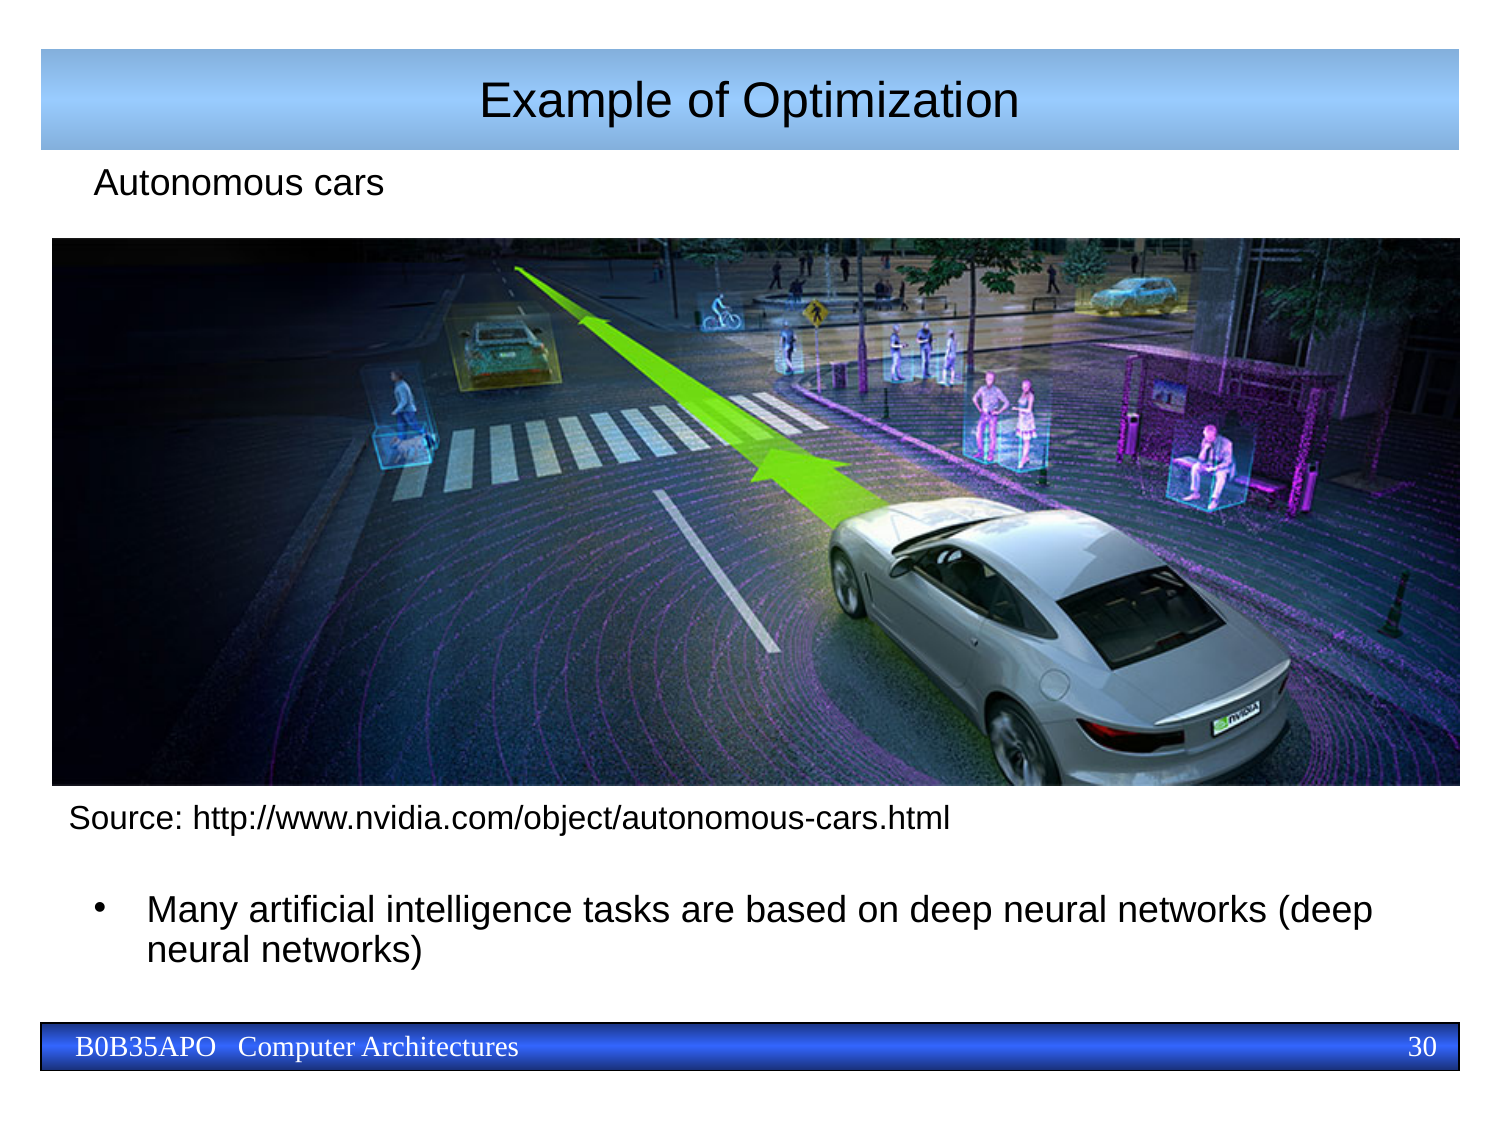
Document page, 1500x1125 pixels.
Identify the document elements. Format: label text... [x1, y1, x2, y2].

title Example of Optimization [41, 49, 1459, 150]
text_box Autonomous cars [75, 158, 1426, 238]
picture [52, 238, 1460, 786]
text_box Source: http://www.nvidia.com/object/autonomous-cars.html [50, 789, 1027, 848]
text_box Many artificial intelligence tasks are based on deep neural networks (deep neural networks) [75, 888, 1427, 999]
